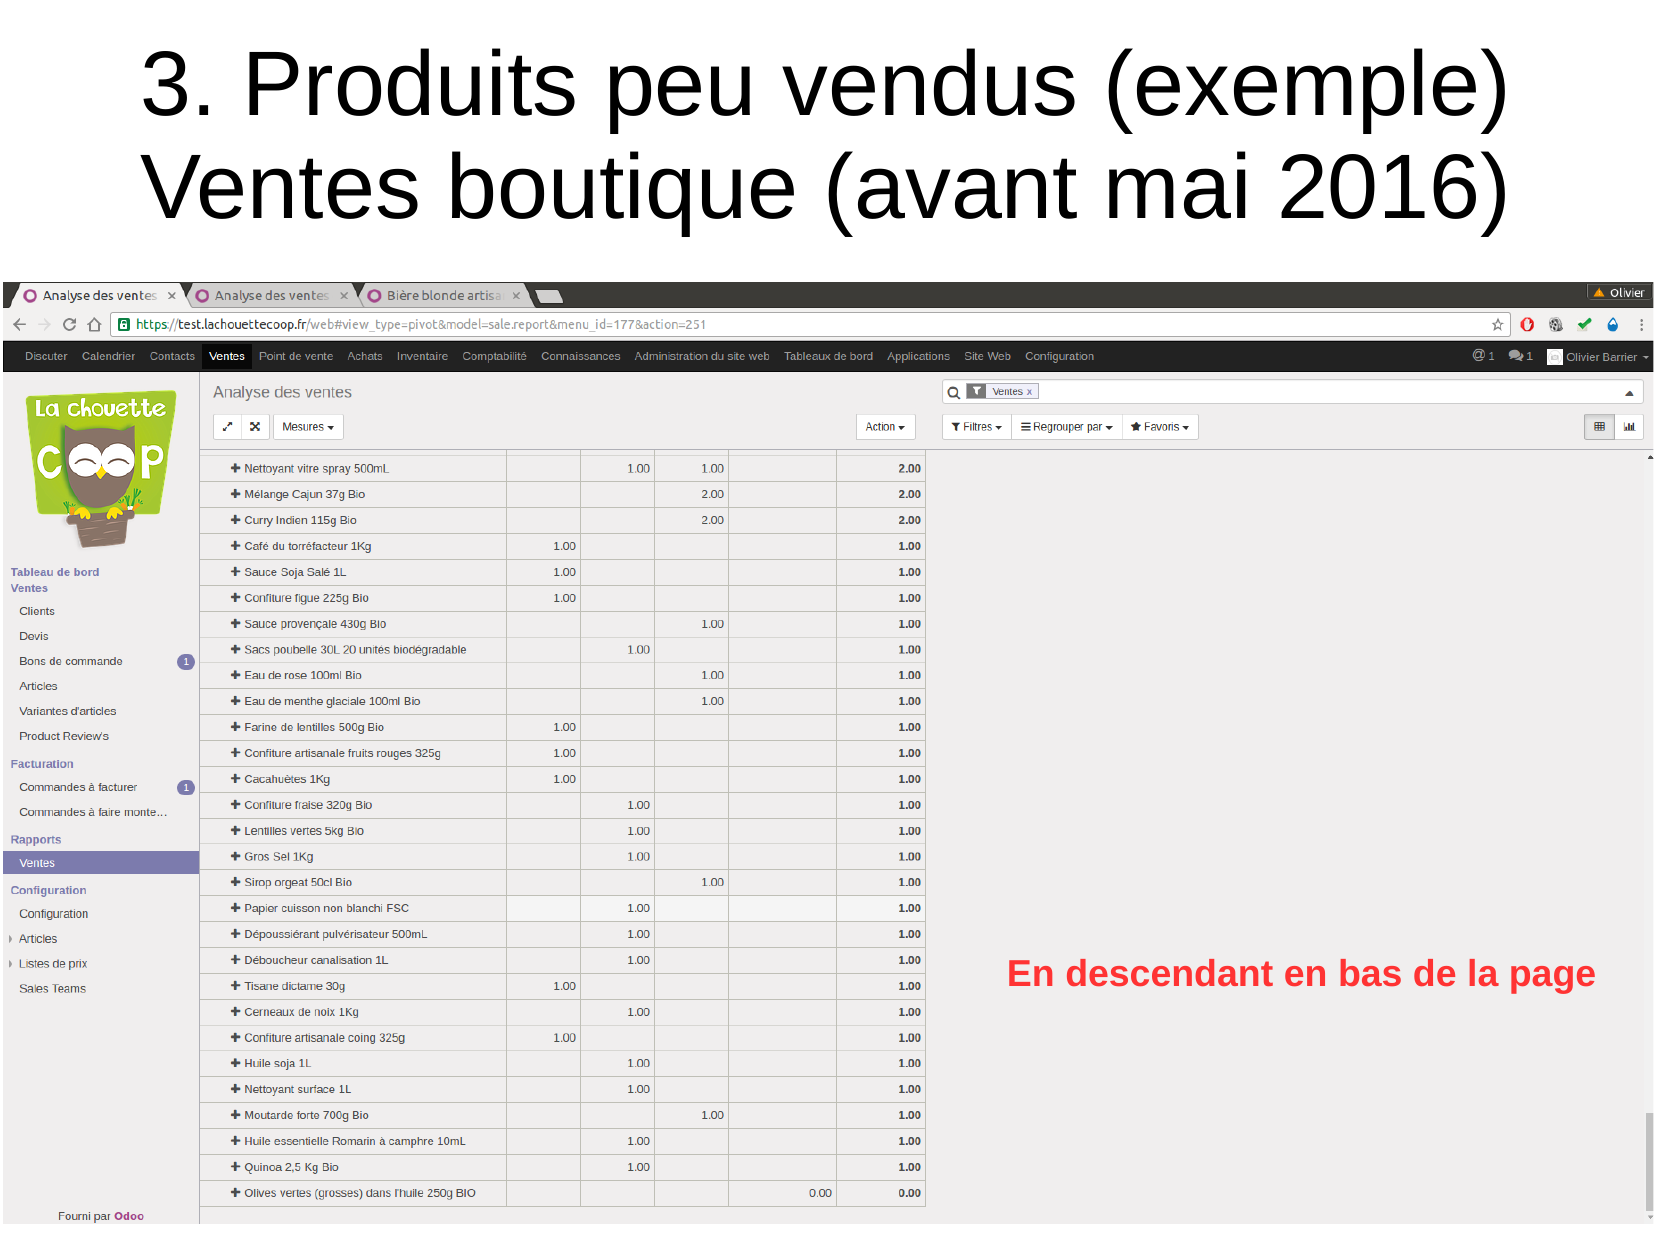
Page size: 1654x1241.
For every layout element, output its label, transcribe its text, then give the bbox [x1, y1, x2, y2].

picture [3, 282, 1654, 1224]
title 3. Produits peu vendus (exemple) Ventes boutique (avant mai 2016) [82, 31, 1571, 239]
text_box En descendant en bas de la page [992, 944, 1630, 1004]
